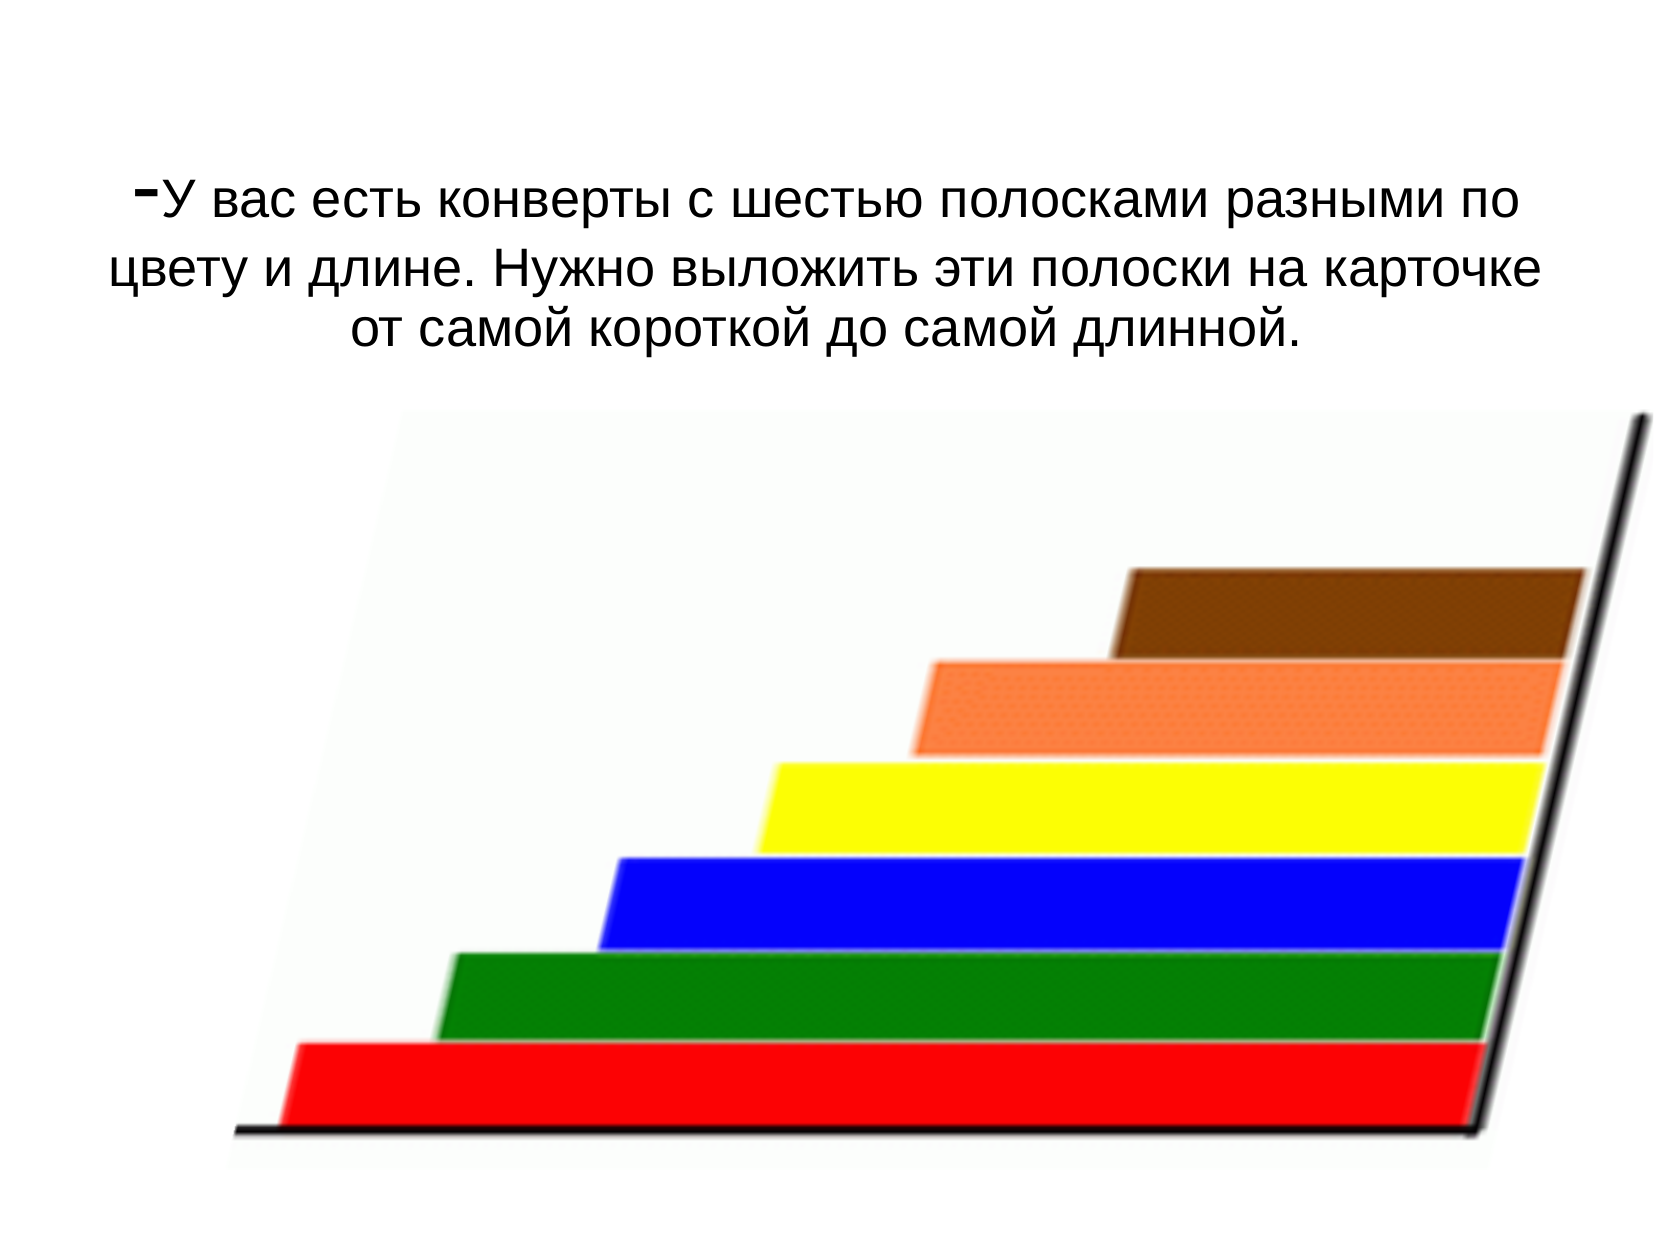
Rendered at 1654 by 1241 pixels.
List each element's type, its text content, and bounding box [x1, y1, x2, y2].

picture [224, 409, 1654, 1170]
title -У вас есть конверты с шестью полосками разными по цвету и длине. Нужно выложить эти полоски на карточке от самой короткой до самой длинной. [82, 82, 1571, 410]
